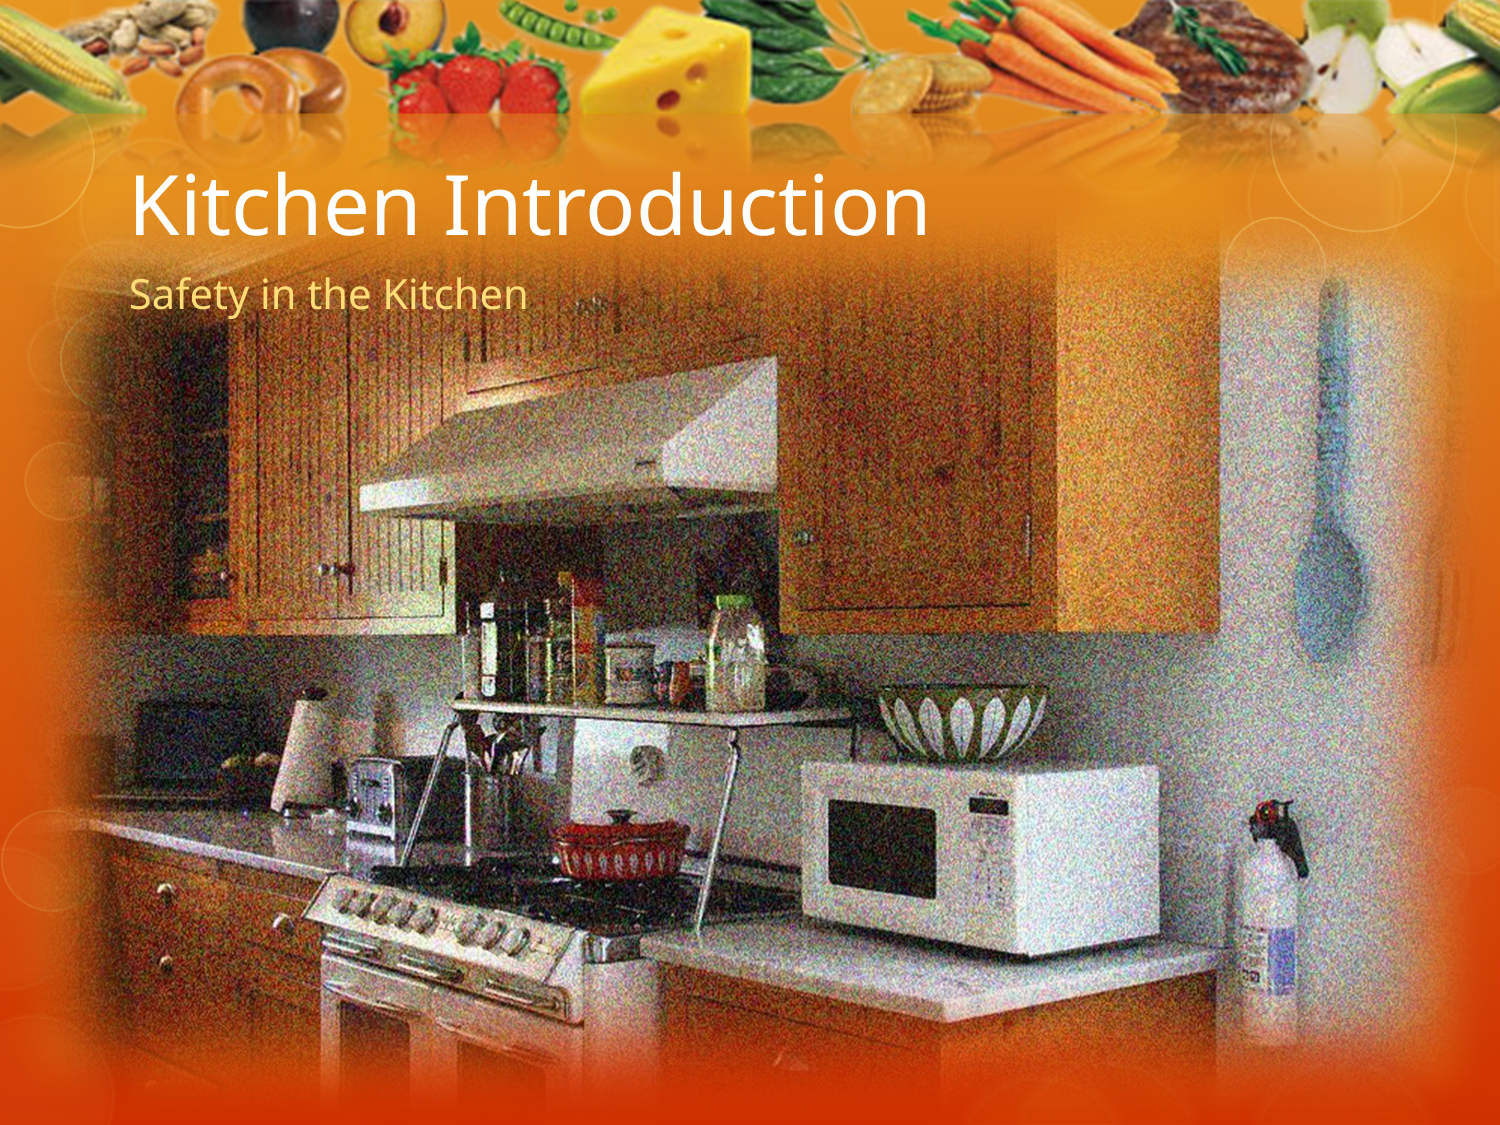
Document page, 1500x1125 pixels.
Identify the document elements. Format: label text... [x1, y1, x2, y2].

text_box Safety in the Kitchen [113, 260, 1282, 402]
picture [0, 0, 1500, 1125]
title Kitchen Introduction [113, 18, 1282, 260]
